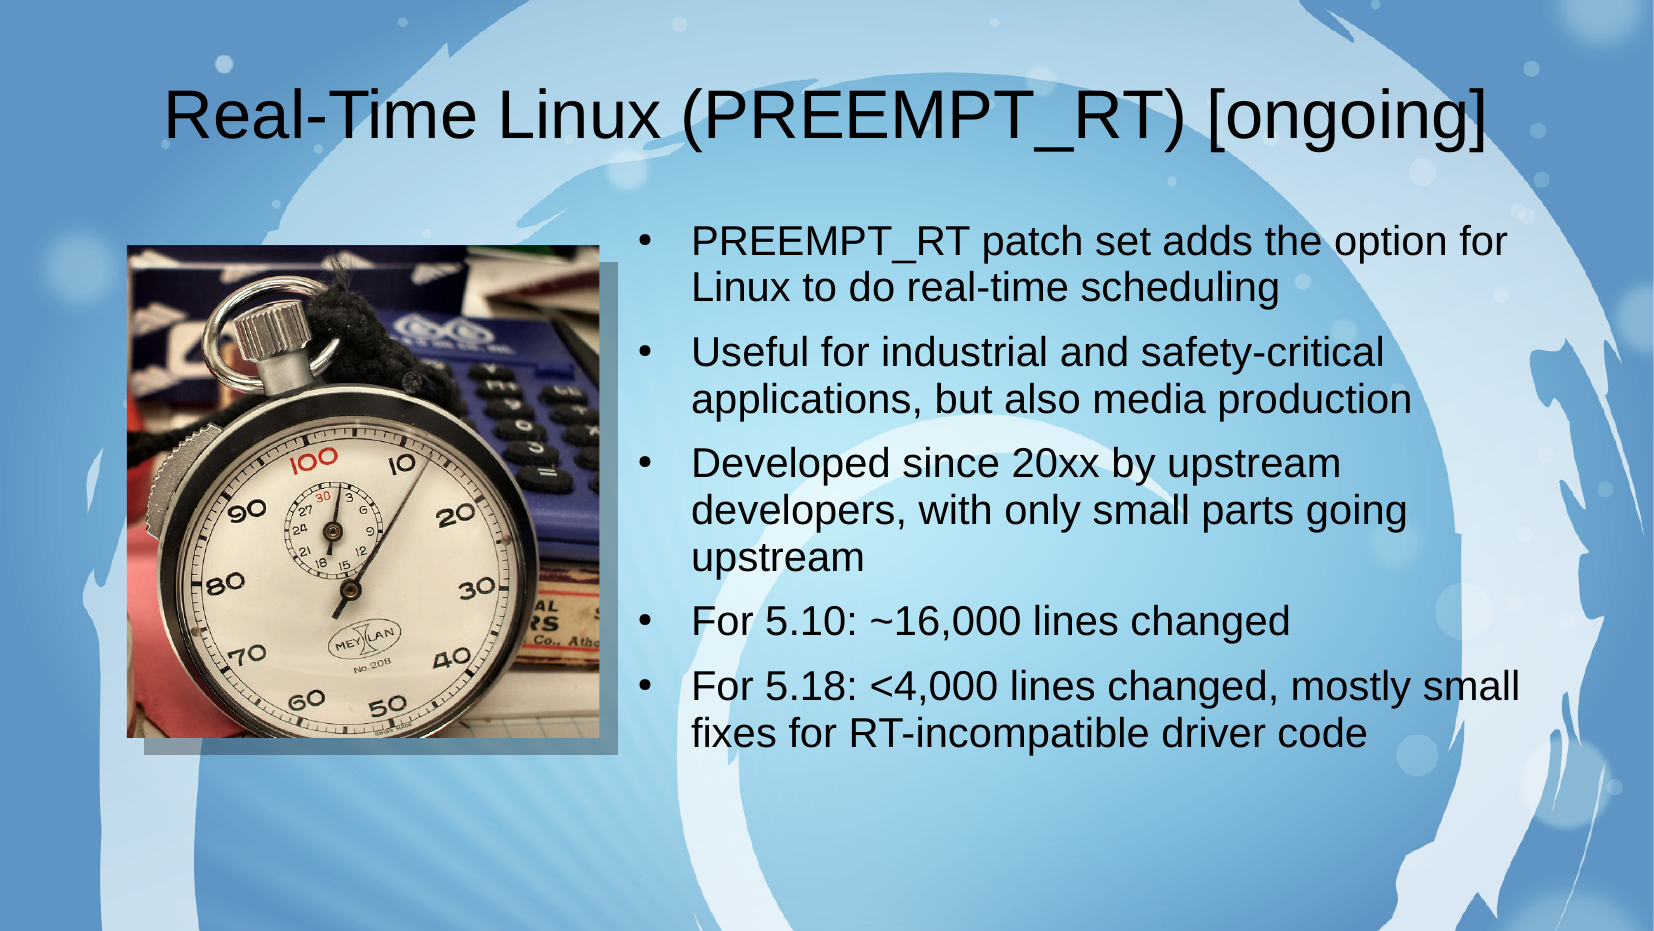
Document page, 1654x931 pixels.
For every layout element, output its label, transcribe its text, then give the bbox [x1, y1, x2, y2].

list PREEMPT_RT patch set adds the option for Linux to do real-time scheduling Useful for industrial and safety-critical applications, but also media production Developed since 20xx by upstream developers, with only small parts going upstream For 5.10: ~16,000 lines changed For 5.18: <4,000 lines changed, mostly small fixes for RT-incompatible driver code [620, 217, 1536, 832]
picture [0, 0, 1654, 931]
title Real-Time Linux (PREEMPT_RT) [ongoing] [118, 37, 1536, 193]
